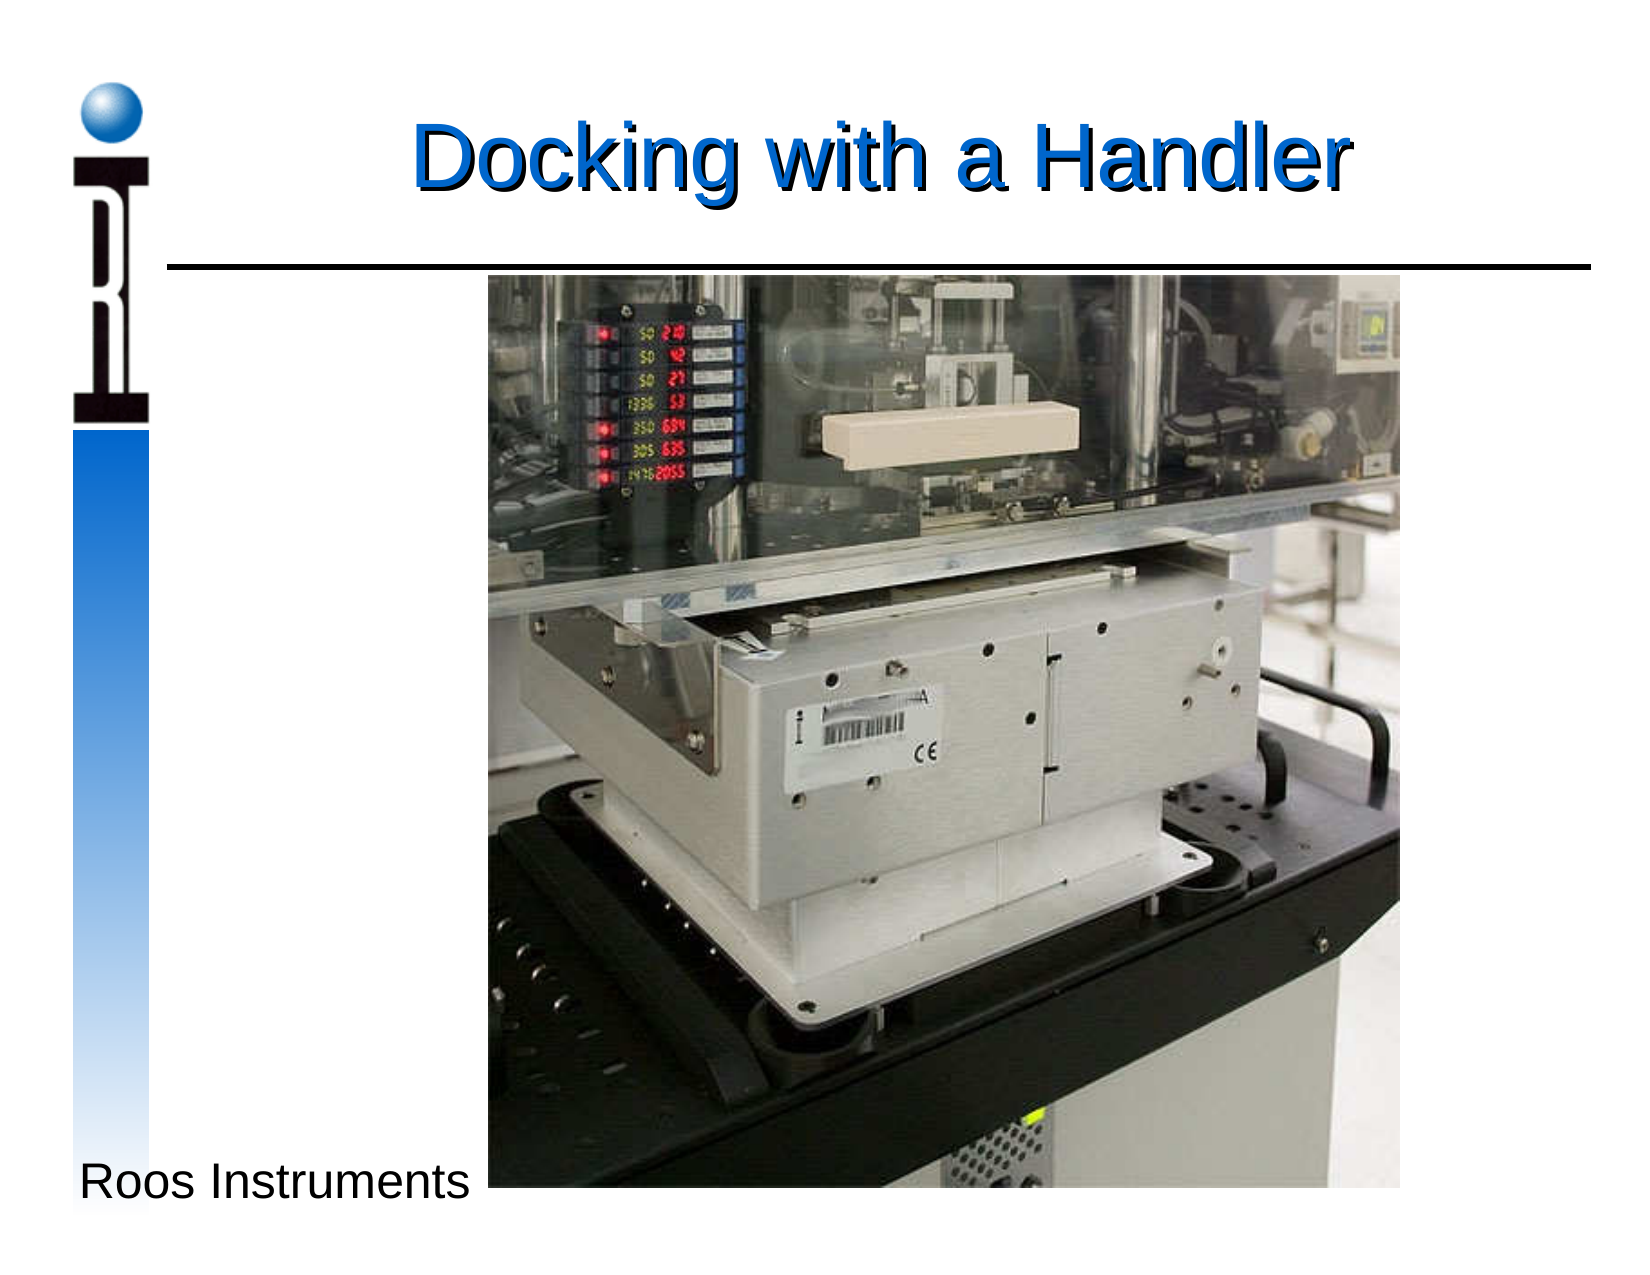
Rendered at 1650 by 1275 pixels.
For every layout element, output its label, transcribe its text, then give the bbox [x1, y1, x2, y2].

picture [69, 78, 154, 430]
picture [488, 275, 1400, 1188]
title Docking with a Handler [171, 59, 1591, 253]
